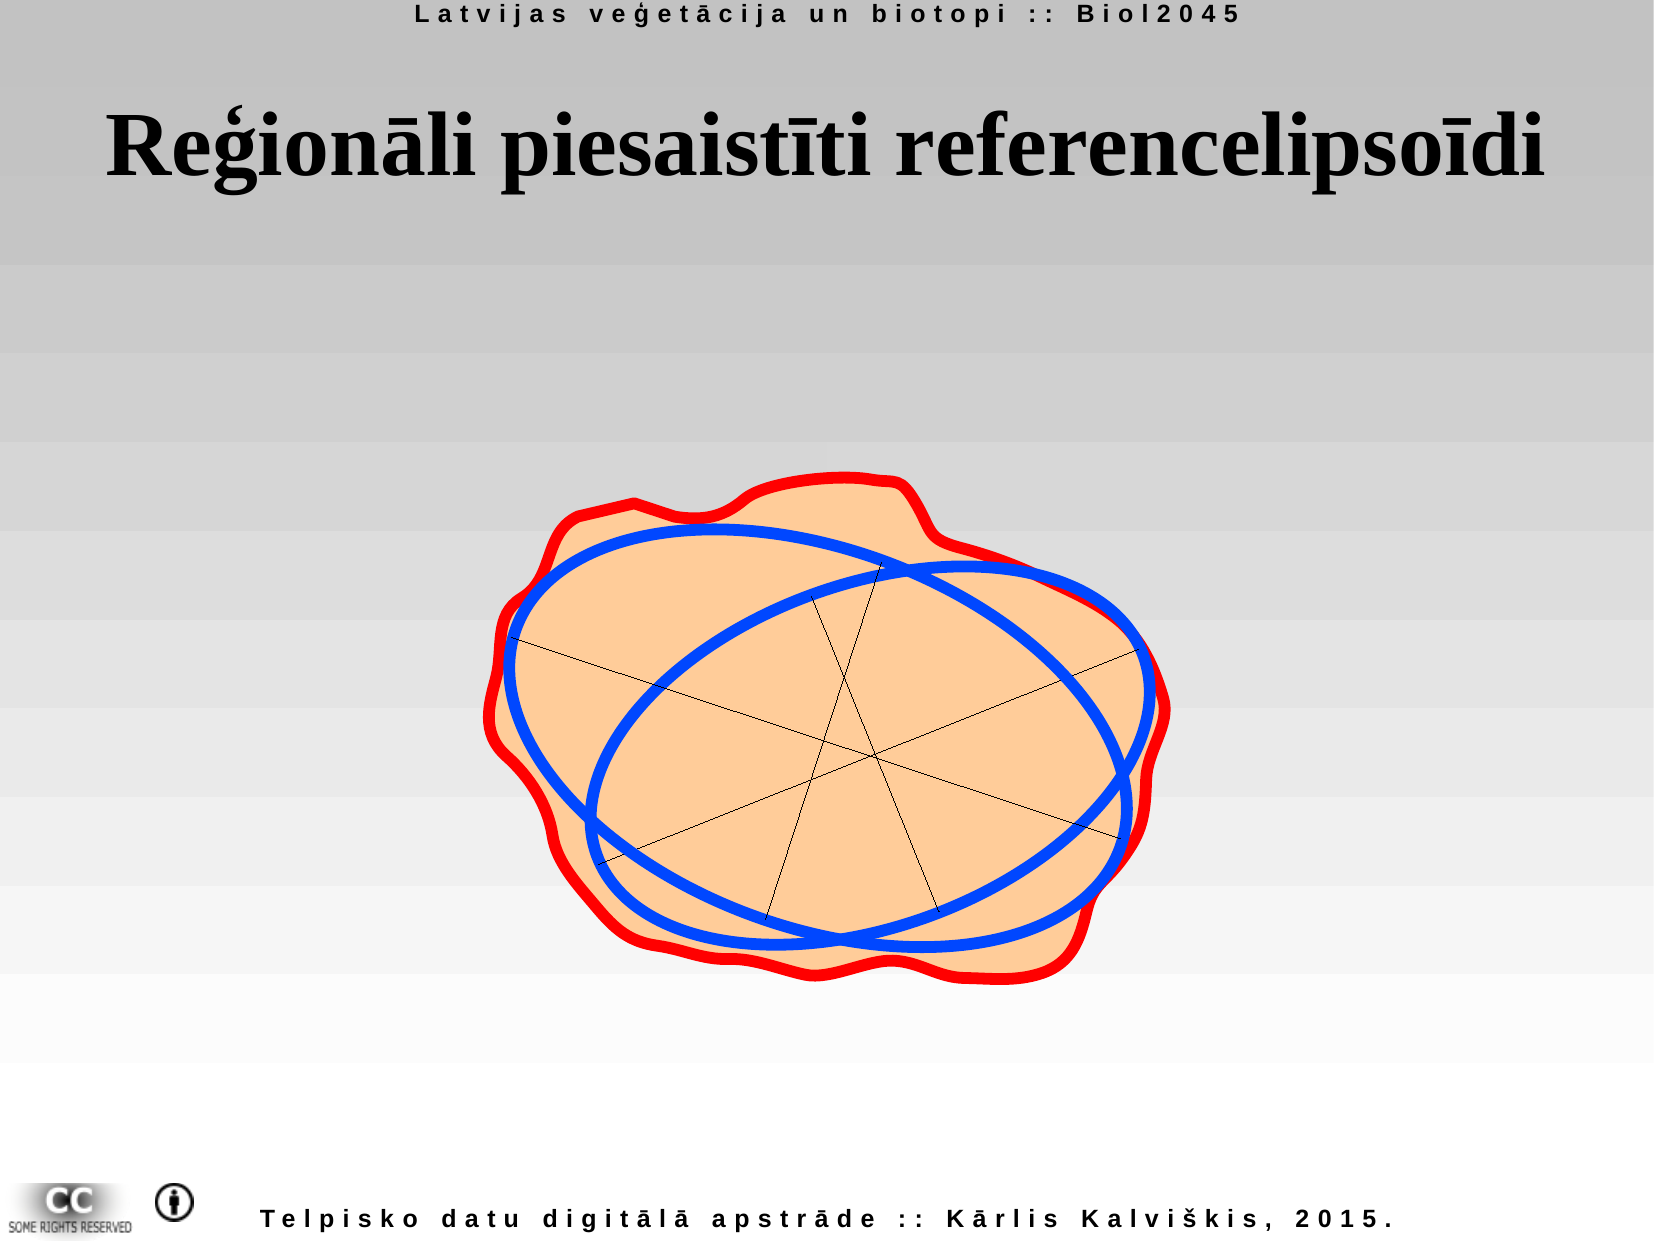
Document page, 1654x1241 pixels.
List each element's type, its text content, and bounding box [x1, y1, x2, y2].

text_box [488, 592, 1089, 980]
text_box [516, 536, 882, 804]
text_box [1123, 674, 1165, 858]
text_box [880, 792, 1120, 941]
text_box [537, 477, 1008, 582]
text_box [933, 573, 1143, 759]
picture [0, 287, 1654, 1241]
text_box [598, 835, 800, 938]
text_box [597, 577, 1115, 933]
title Reģionāli piesaistīti referencelipsoīdi [0, 1, 1654, 287]
